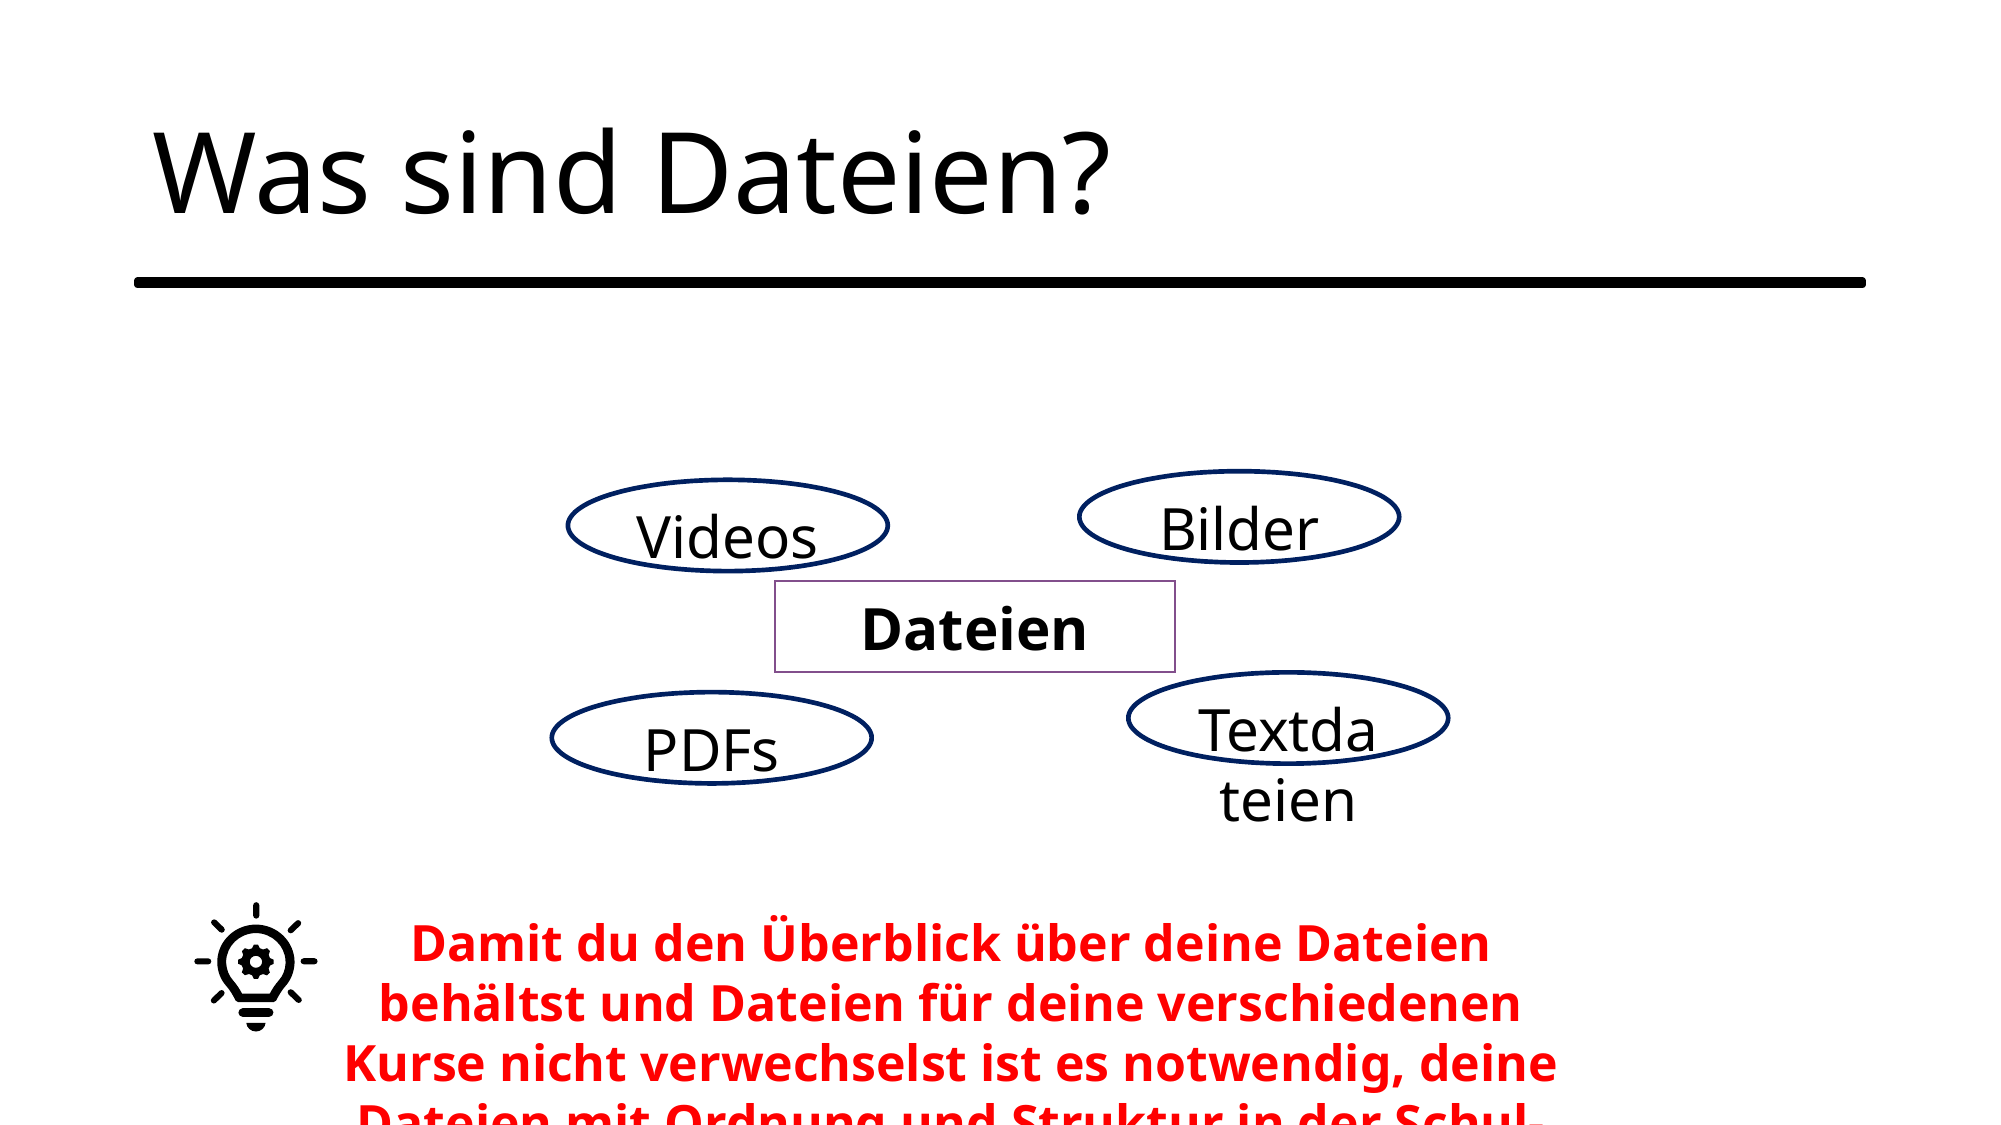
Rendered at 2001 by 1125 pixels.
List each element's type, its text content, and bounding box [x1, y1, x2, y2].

title Was sind Dateien? [137, 59, 1863, 278]
text_box Videos [567, 479, 888, 572]
text_box Textdateien [1128, 672, 1449, 764]
text_box Bilder [1079, 471, 1400, 563]
text_box Damit du den Überblick über deine Dateien behältst und Dateien für deine verschiedenen Kurse nicht verwechselst ist es notwendig, deine Dateien mit Ordnung und Struktur in der Schul-Cloud abzuspeichern. [333, 904, 1608, 1041]
text_box PDFs [551, 692, 872, 784]
picture [182, 895, 333, 1041]
text_box Dateien [775, 581, 1175, 672]
